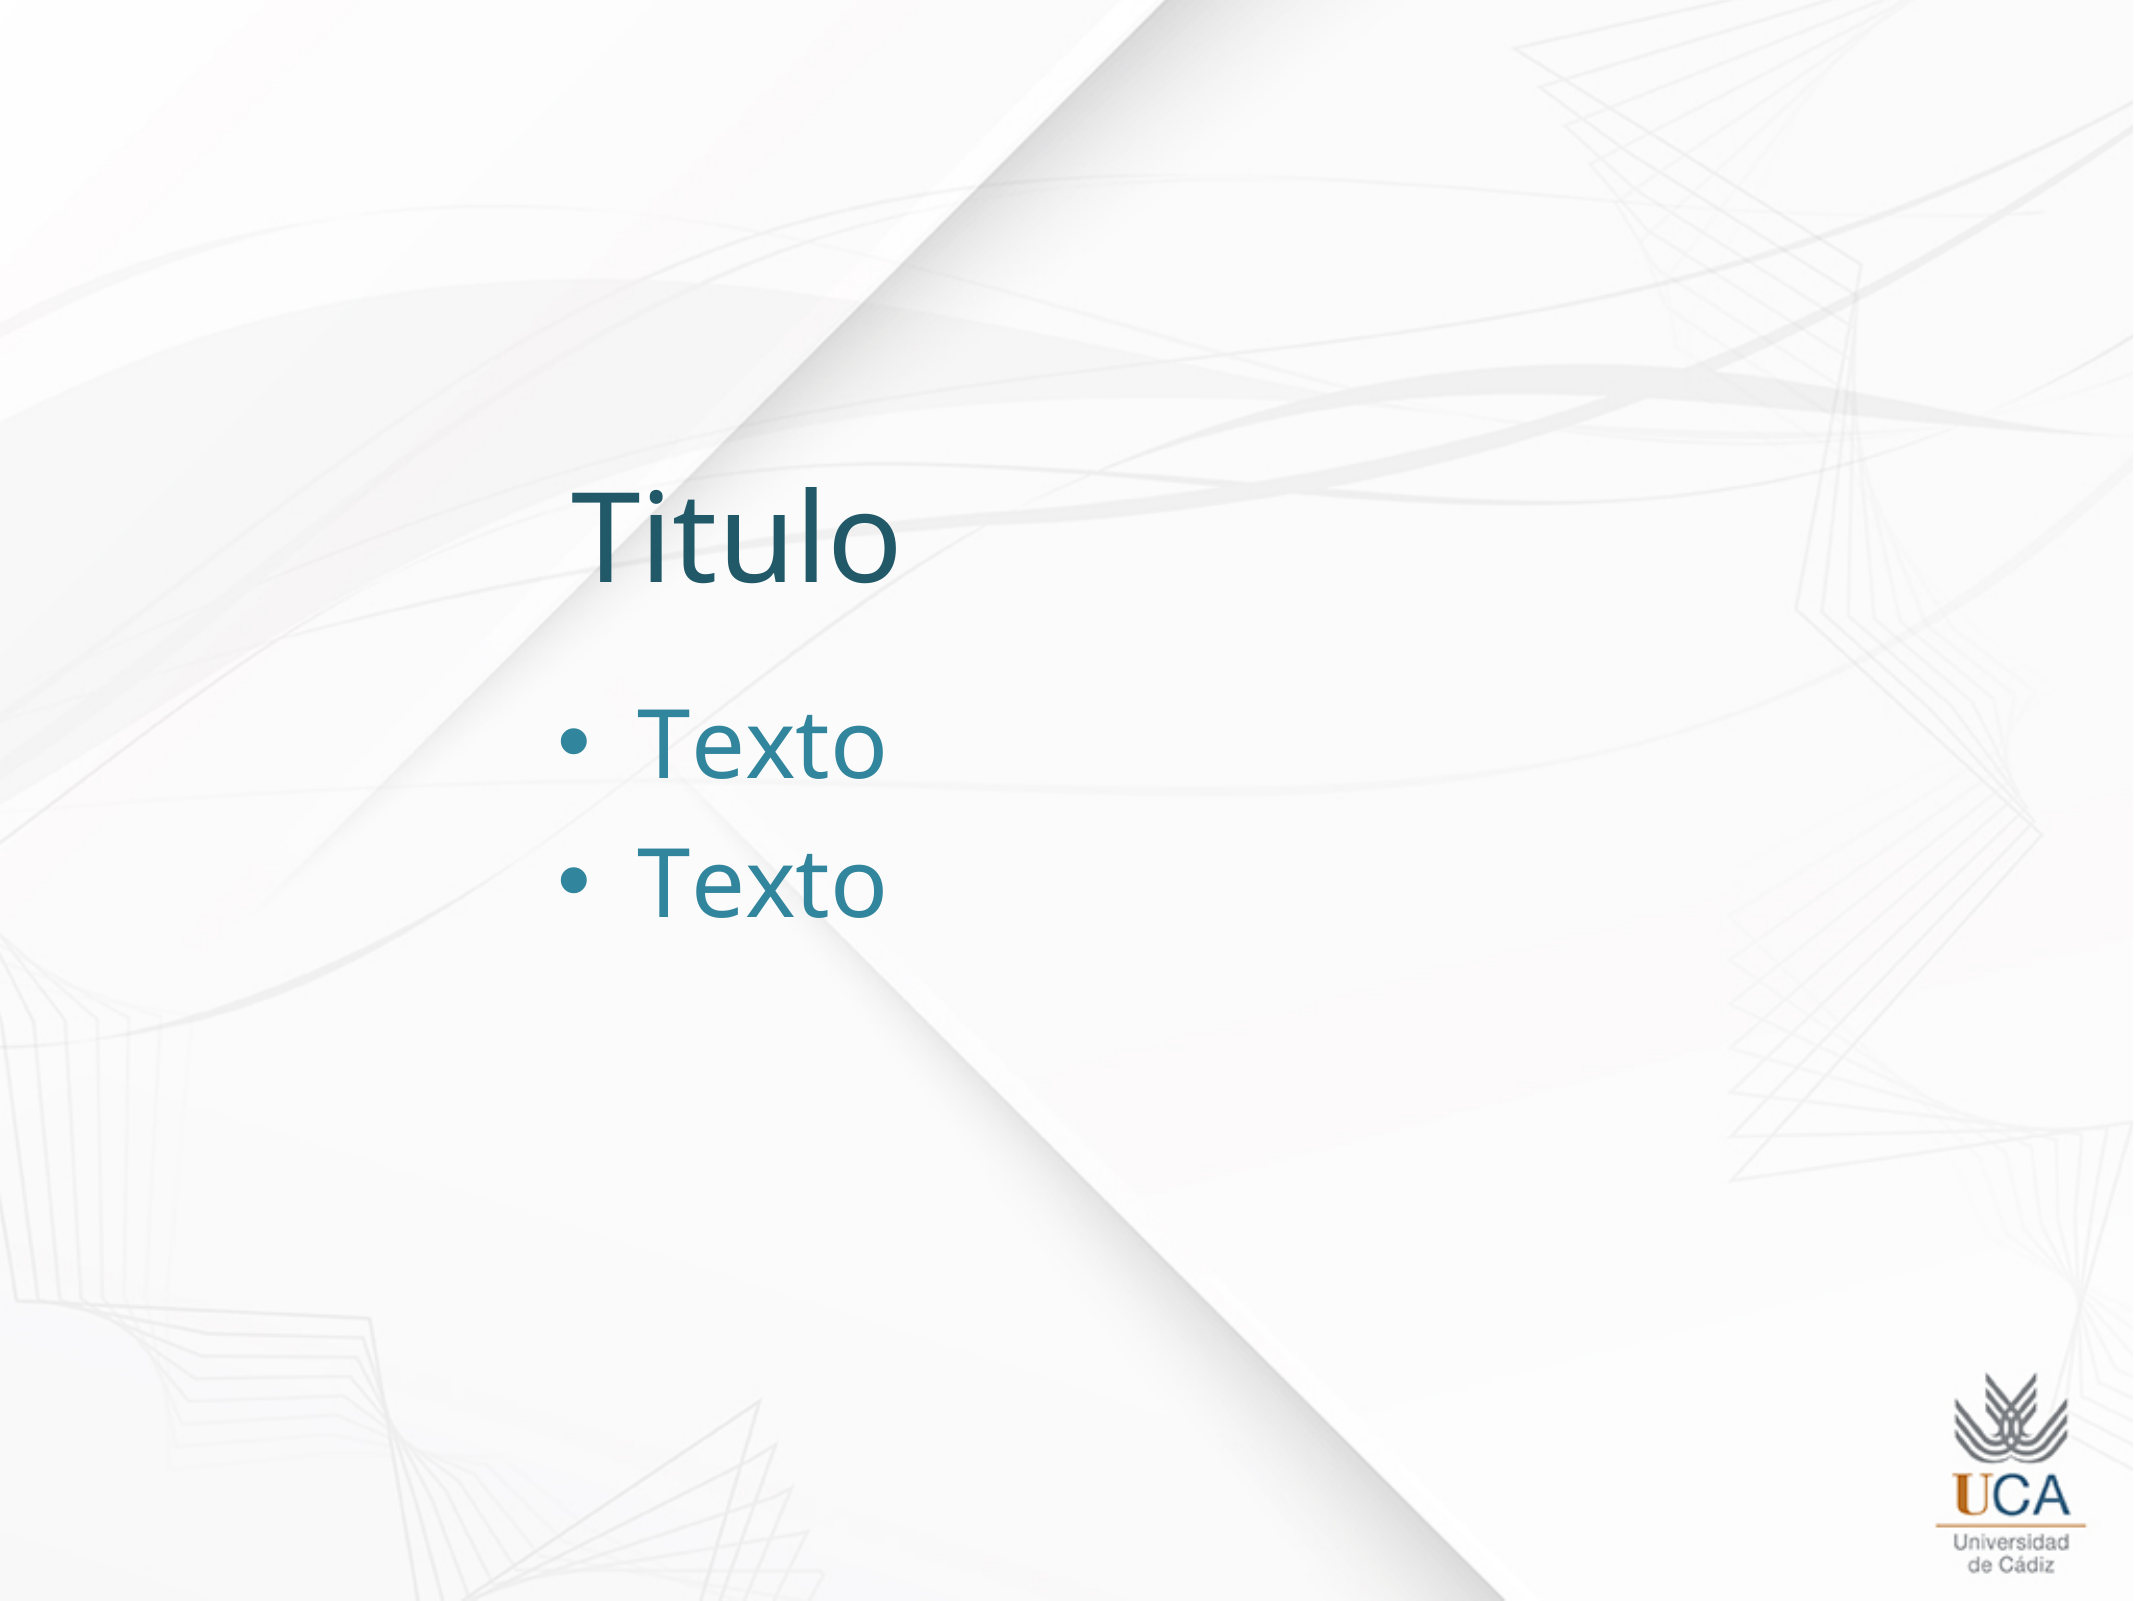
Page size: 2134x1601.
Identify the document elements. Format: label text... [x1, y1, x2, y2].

picture [0, 0, 2134, 1601]
text_box Titulo [549, 442, 985, 622]
list Texto Texto [536, 672, 1699, 1102]
